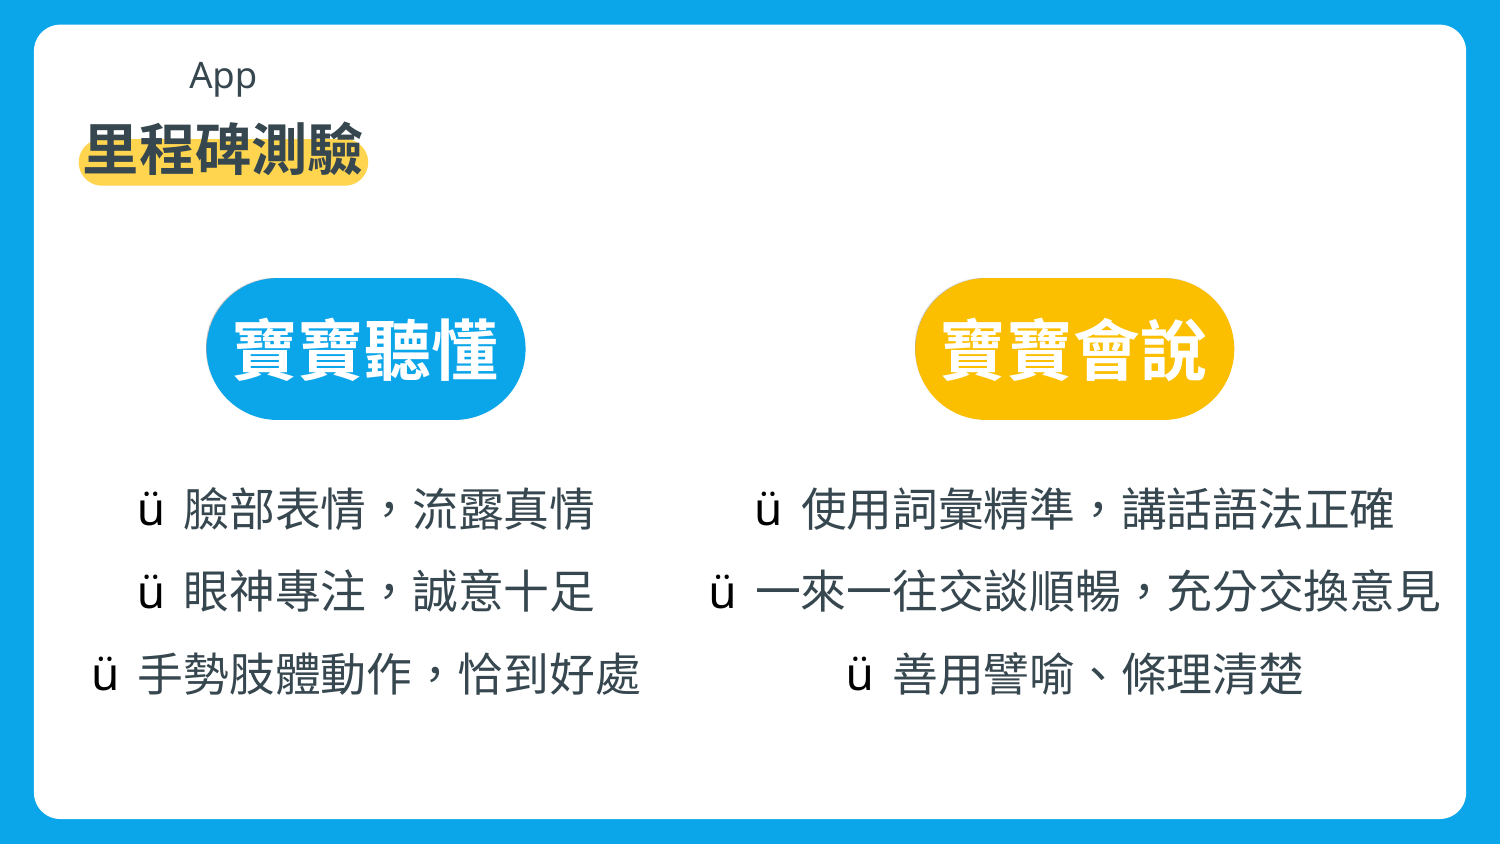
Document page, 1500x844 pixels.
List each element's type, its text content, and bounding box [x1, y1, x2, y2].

text_box [225, 278, 507, 301]
list App [93, 43, 354, 103]
text_box 寶寶會說 [925, 301, 1225, 397]
text_box [934, 397, 1216, 420]
list 里程碑測驗 [64, 111, 383, 194]
text_box [206, 313, 216, 385]
text_box [225, 397, 507, 420]
text_box [934, 278, 1216, 301]
text_box 寶寶聽懂 [216, 301, 516, 397]
text_box [1225, 313, 1235, 385]
text_box 使用詞彙精準，講話語法正確 一來一往交談順暢，充分交換意見 善用譬喻、條理清楚 [688, 445, 1461, 703]
text_box 臉部表情，流露真情 眼神專注，誠意十足 手勢肢體動作，恰到好處 [72, 445, 660, 703]
text_box [516, 313, 526, 385]
text_box [915, 313, 925, 385]
